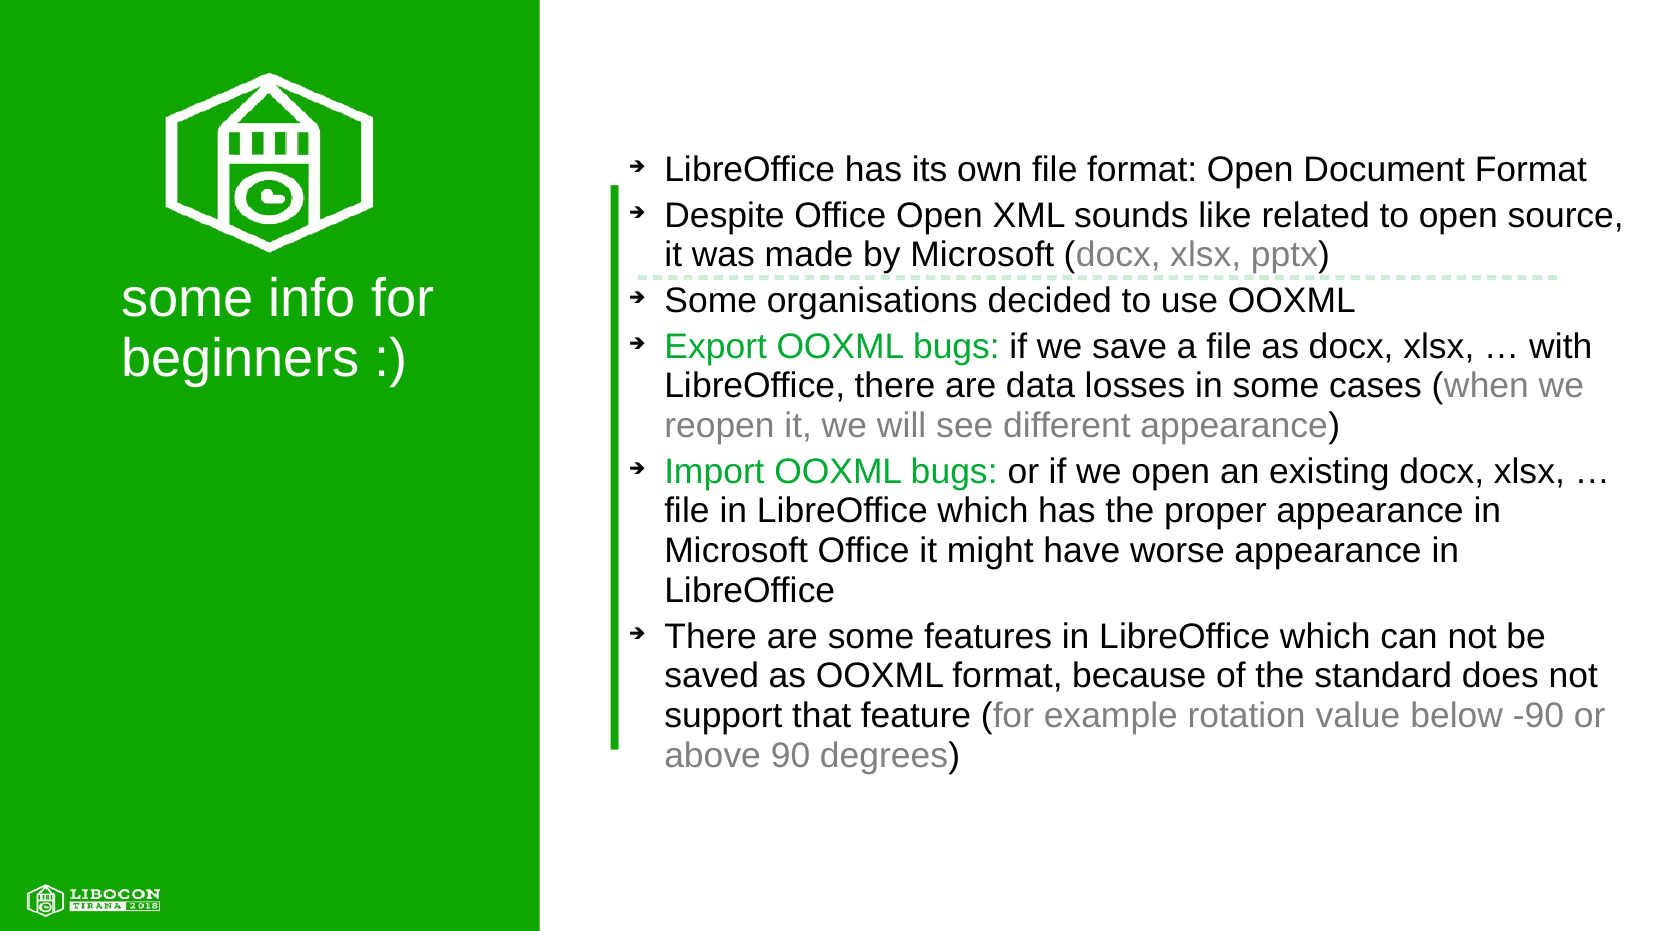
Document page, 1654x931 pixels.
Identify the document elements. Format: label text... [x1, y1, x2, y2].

picture [0, 0, 1654, 931]
text_box LibreOffice has its own file format: Open Document Format Despite Office Open XML sounds like related to open source, it was made by Microsoft (docx, xlsx, pptx) Some organisations decided to use OOXML Export OOXML bugs: if we save a file as docx, xlsx, … with LibreOffice, there are data losses in some cases (when we reopen it, we will see different appearance) Import OOXML bugs: or if we open an existing docx, xlsx, … file in LibreOffice which has the proper appearance in Microsoft Office it might have worse appearance in LibreOffice There are some features in LibreOffice which can not be saved as OOXML format, because of the standard does not support that feature (for example rotation value below -90 or above 90 degrees) [614, 141, 1654, 783]
text_box some info for beginners :) [106, 259, 455, 396]
